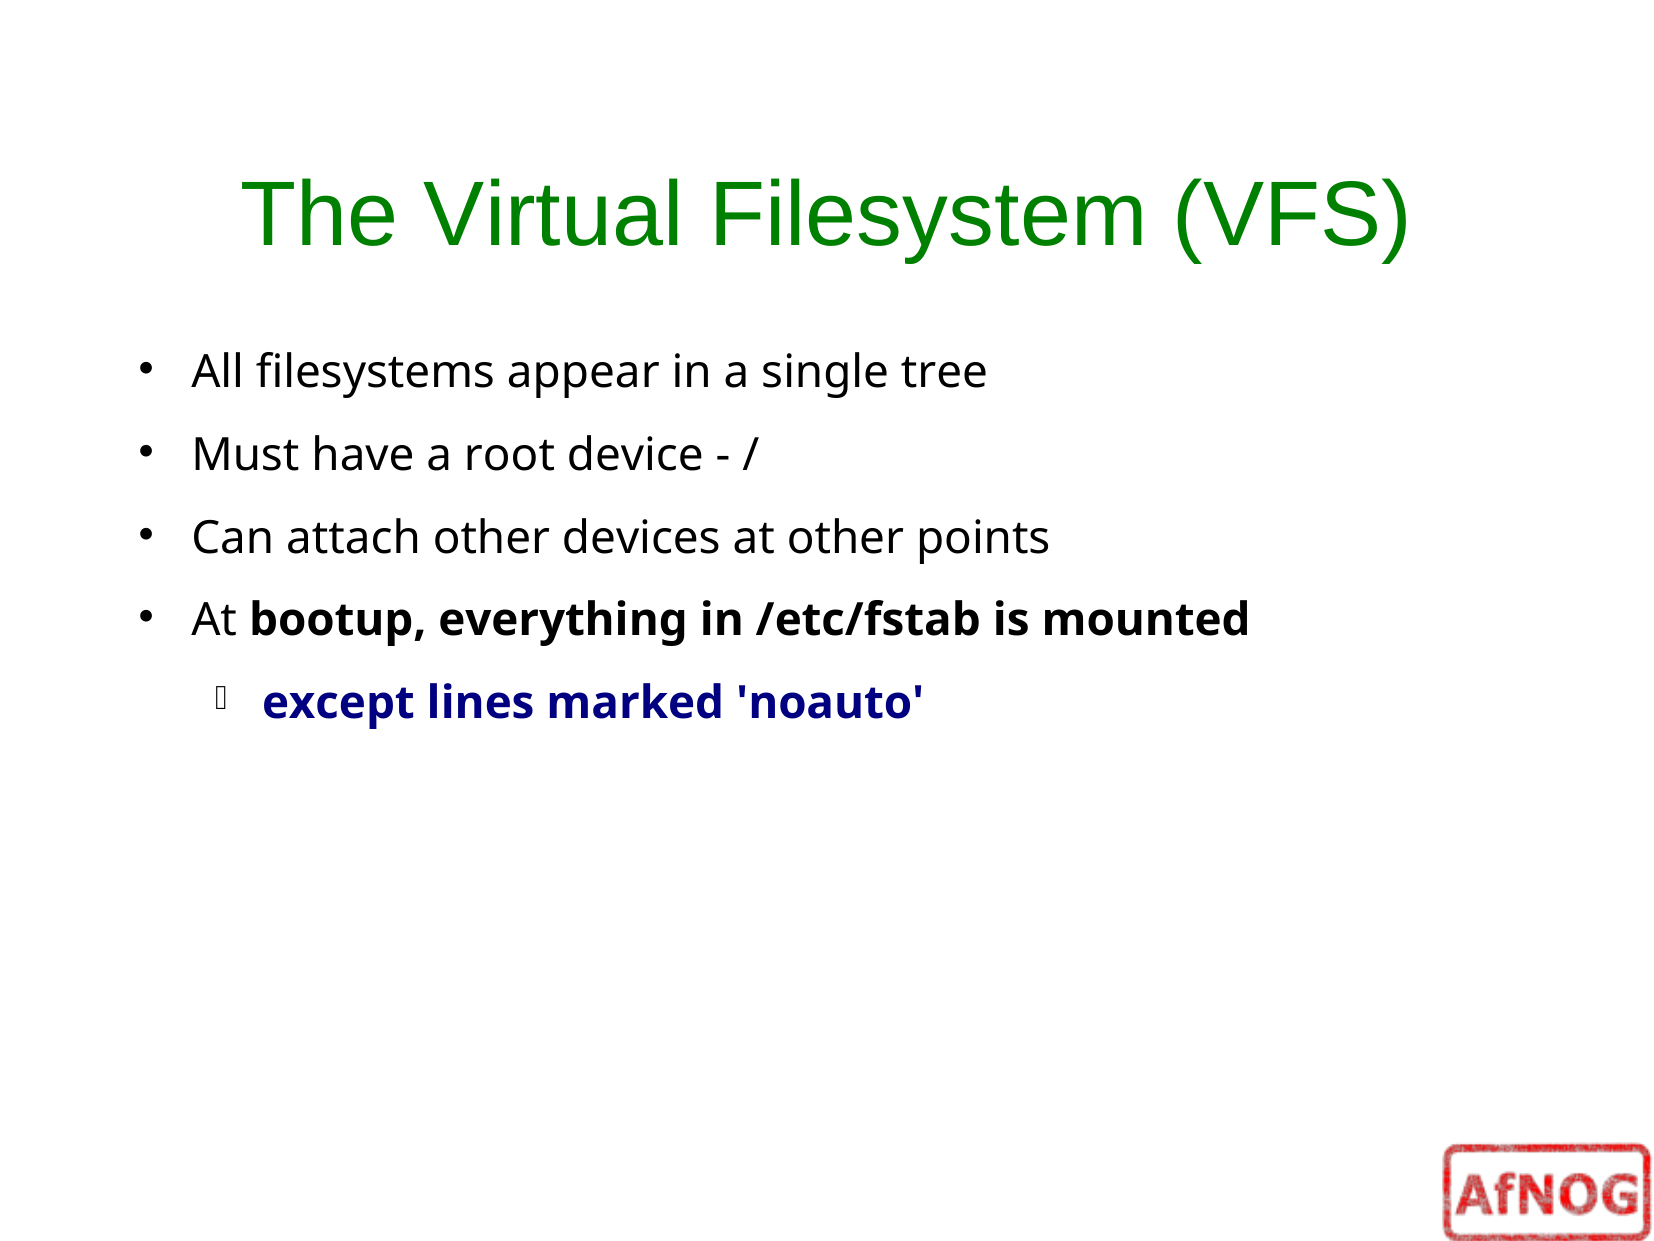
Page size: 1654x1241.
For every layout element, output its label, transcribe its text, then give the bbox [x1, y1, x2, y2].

list All filesystems appear in a single tree Must have a root device - / Can attach other devices at other points At bootup, everything in /etc/fstab is mounted except lines marked 'noauto' [121, 344, 1534, 1241]
title The Virtual Filesystem (VFS)‏ [121, 67, 1534, 344]
picture [1534, 1141, 1654, 1241]
